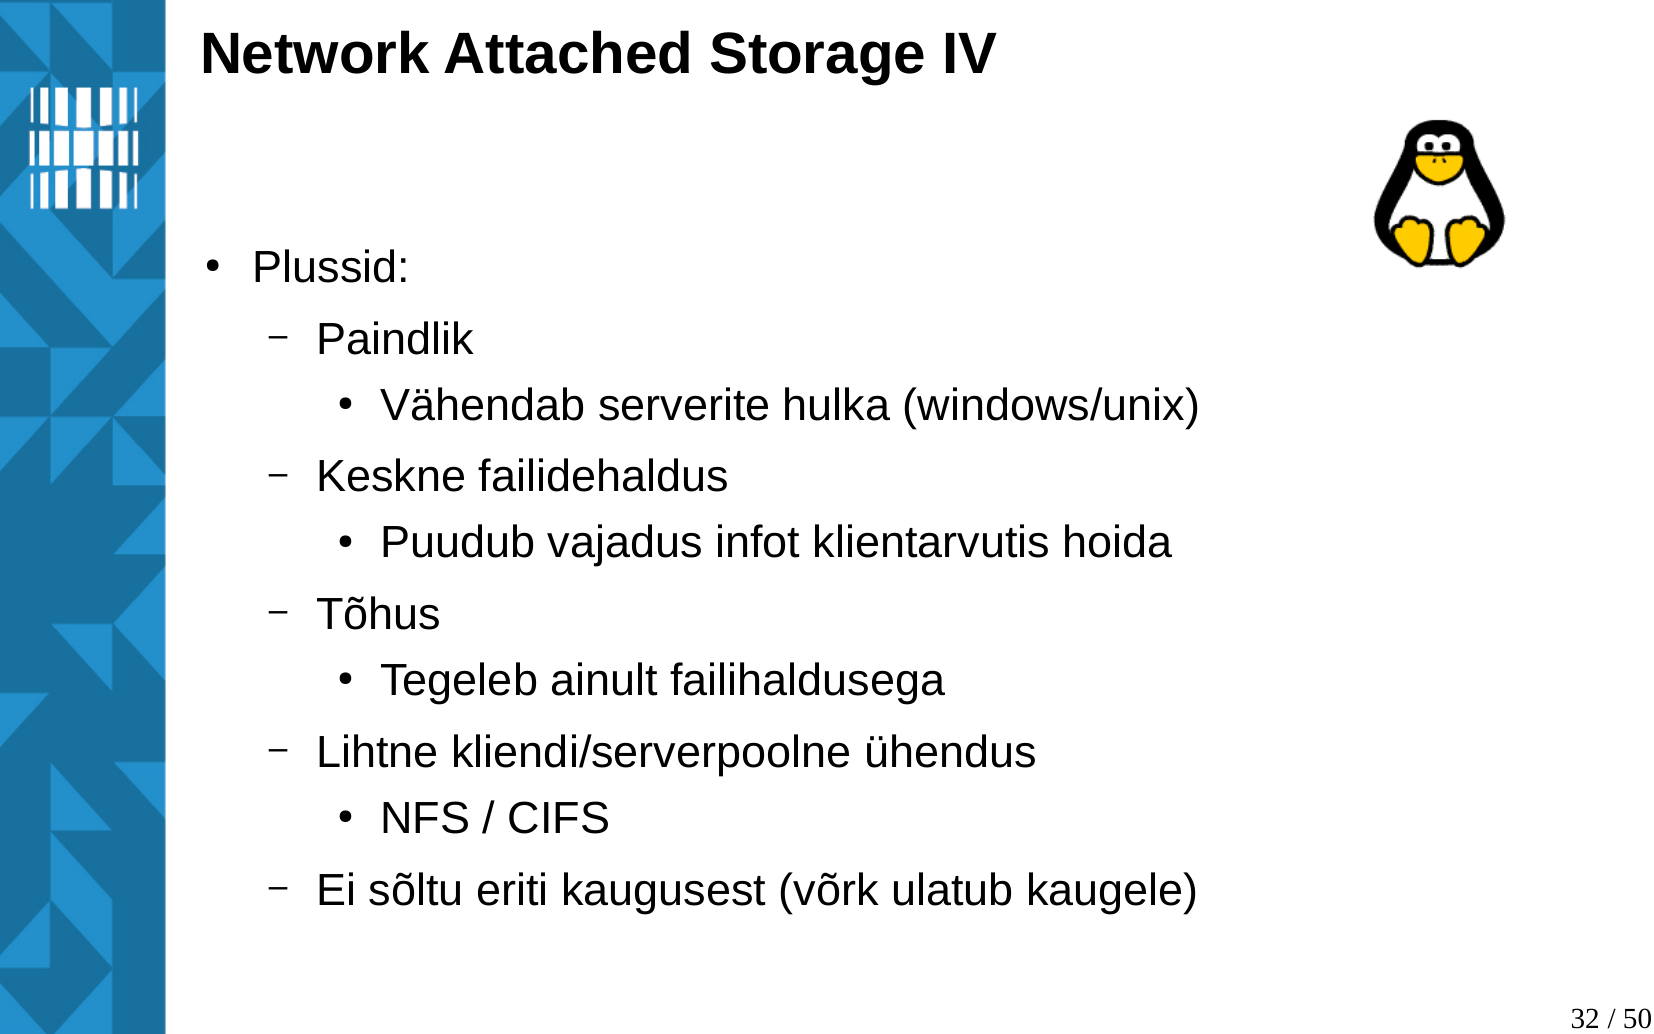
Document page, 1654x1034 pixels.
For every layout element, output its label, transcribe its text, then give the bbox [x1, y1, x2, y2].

list Plussid: Paindlik Vähendab serverite hulka (windows/unix) Keskne failidehaldus Puudub vajadus infot klientarvutis hoida Tõhus Tegeleb ainult failihaldusega Lihtne kliendi/serverpoolne ühendus NFS / CIFS Ei sõltu eriti kaugusest (võrk ulatub kaugele) [188, 241, 1496, 924]
picture [1328, 76, 1548, 284]
title Network Attached Storage IV [199, 11, 1431, 95]
